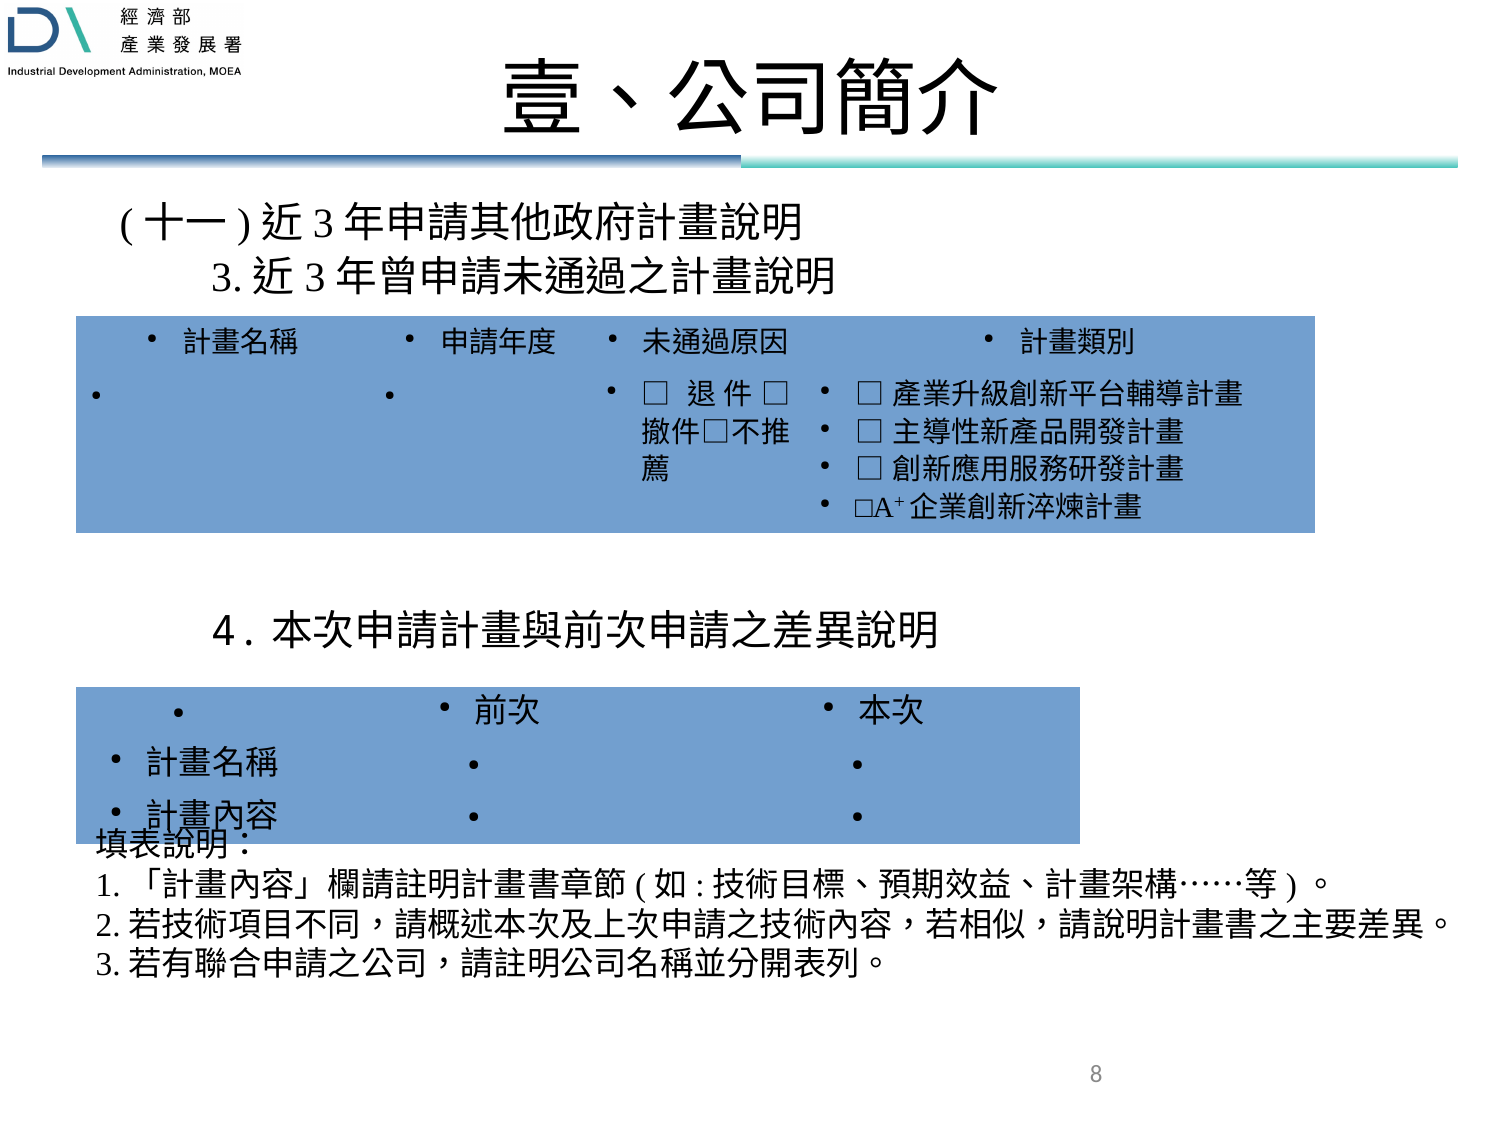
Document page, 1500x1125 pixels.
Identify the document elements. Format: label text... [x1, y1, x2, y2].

table_cell [313, 740, 667, 792]
table_cell □產業升級創新平台輔導計畫 □主導性新產品開發計畫 □創新應用服務研發計畫 □A+企業創新淬煉計畫 [805, 368, 1315, 533]
table_header 計畫名稱 [76, 316, 370, 368]
table_cell [667, 792, 1080, 815]
table_header 計畫類別 [805, 316, 1315, 368]
table_header [76, 687, 313, 740]
text_box 填表說明： 1.「計畫內容」欄請註明計畫書章節(如:技術目標、預期效益、計畫架構……等)。 2.若技術項目不同，請概述本次及上次申請之技術內容，若相似，請說明計畫書之主要差異。 3.若有聯合申請之公司，請註明公司名稱並分開表列。 [81, 815, 1500, 990]
table_cell [370, 368, 591, 533]
text_box (十一)近3年申請其他政府計畫說明 3.近3年曾申請未通過之計畫說明 [46, 184, 1454, 306]
table_cell [313, 792, 667, 815]
table_header 前次 [313, 687, 667, 740]
table_header 申請年度 [370, 316, 591, 368]
table_cell 計畫內容 [76, 792, 313, 844]
table_cell [667, 740, 1080, 792]
table_cell [76, 368, 370, 533]
table_header 未通過原因 [591, 316, 805, 368]
title 壹、公司簡介 [75, 19, 1426, 171]
table_cell □退件□撤件□不推薦 [591, 368, 805, 533]
table_header 本次 [667, 687, 1080, 740]
table_cell 計畫名稱 [76, 740, 313, 792]
text_box 4.本次申請計畫與前次申請之差異說明 [46, 597, 955, 662]
text_box 8 [1074, 1042, 1426, 1103]
